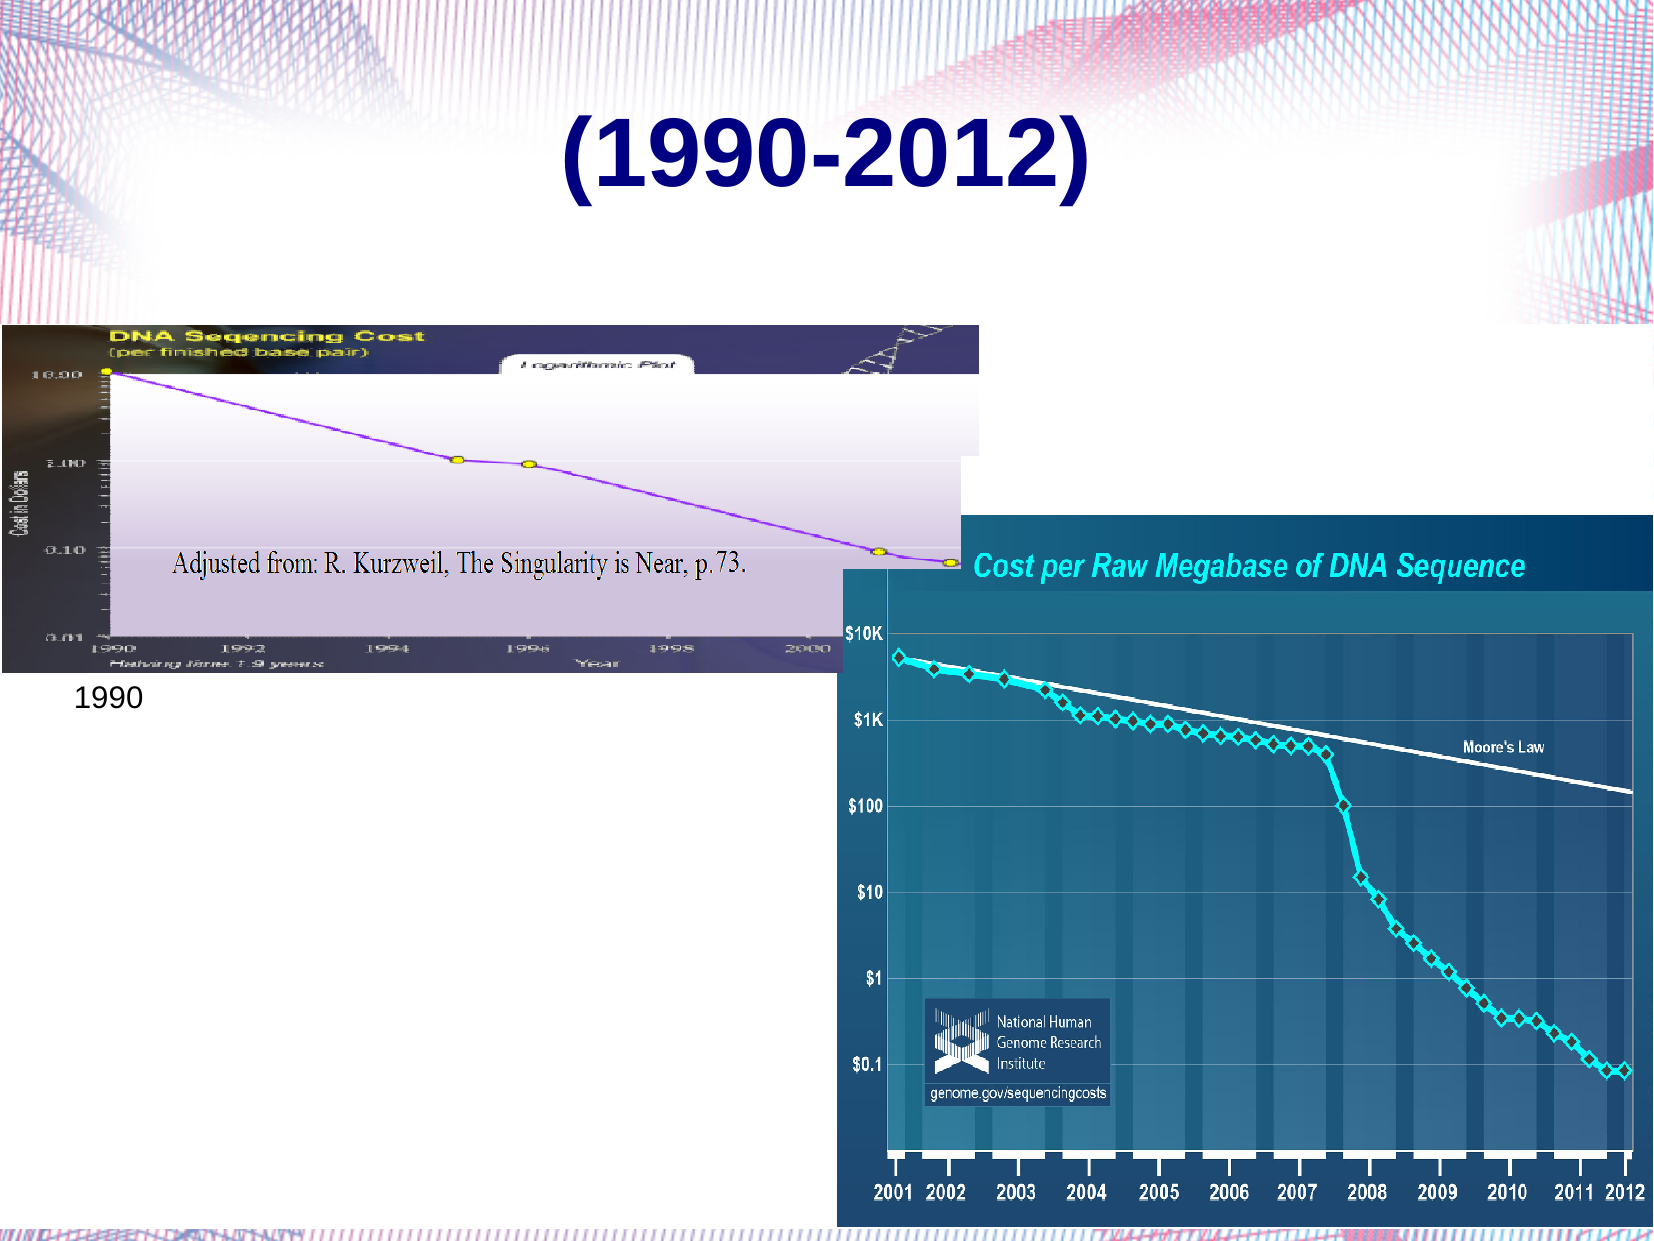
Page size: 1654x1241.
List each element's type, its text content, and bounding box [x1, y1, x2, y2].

picture [0, 0, 1654, 1241]
text_box 1990 [58, 673, 177, 723]
title (1990-2012) [82, 49, 1571, 257]
